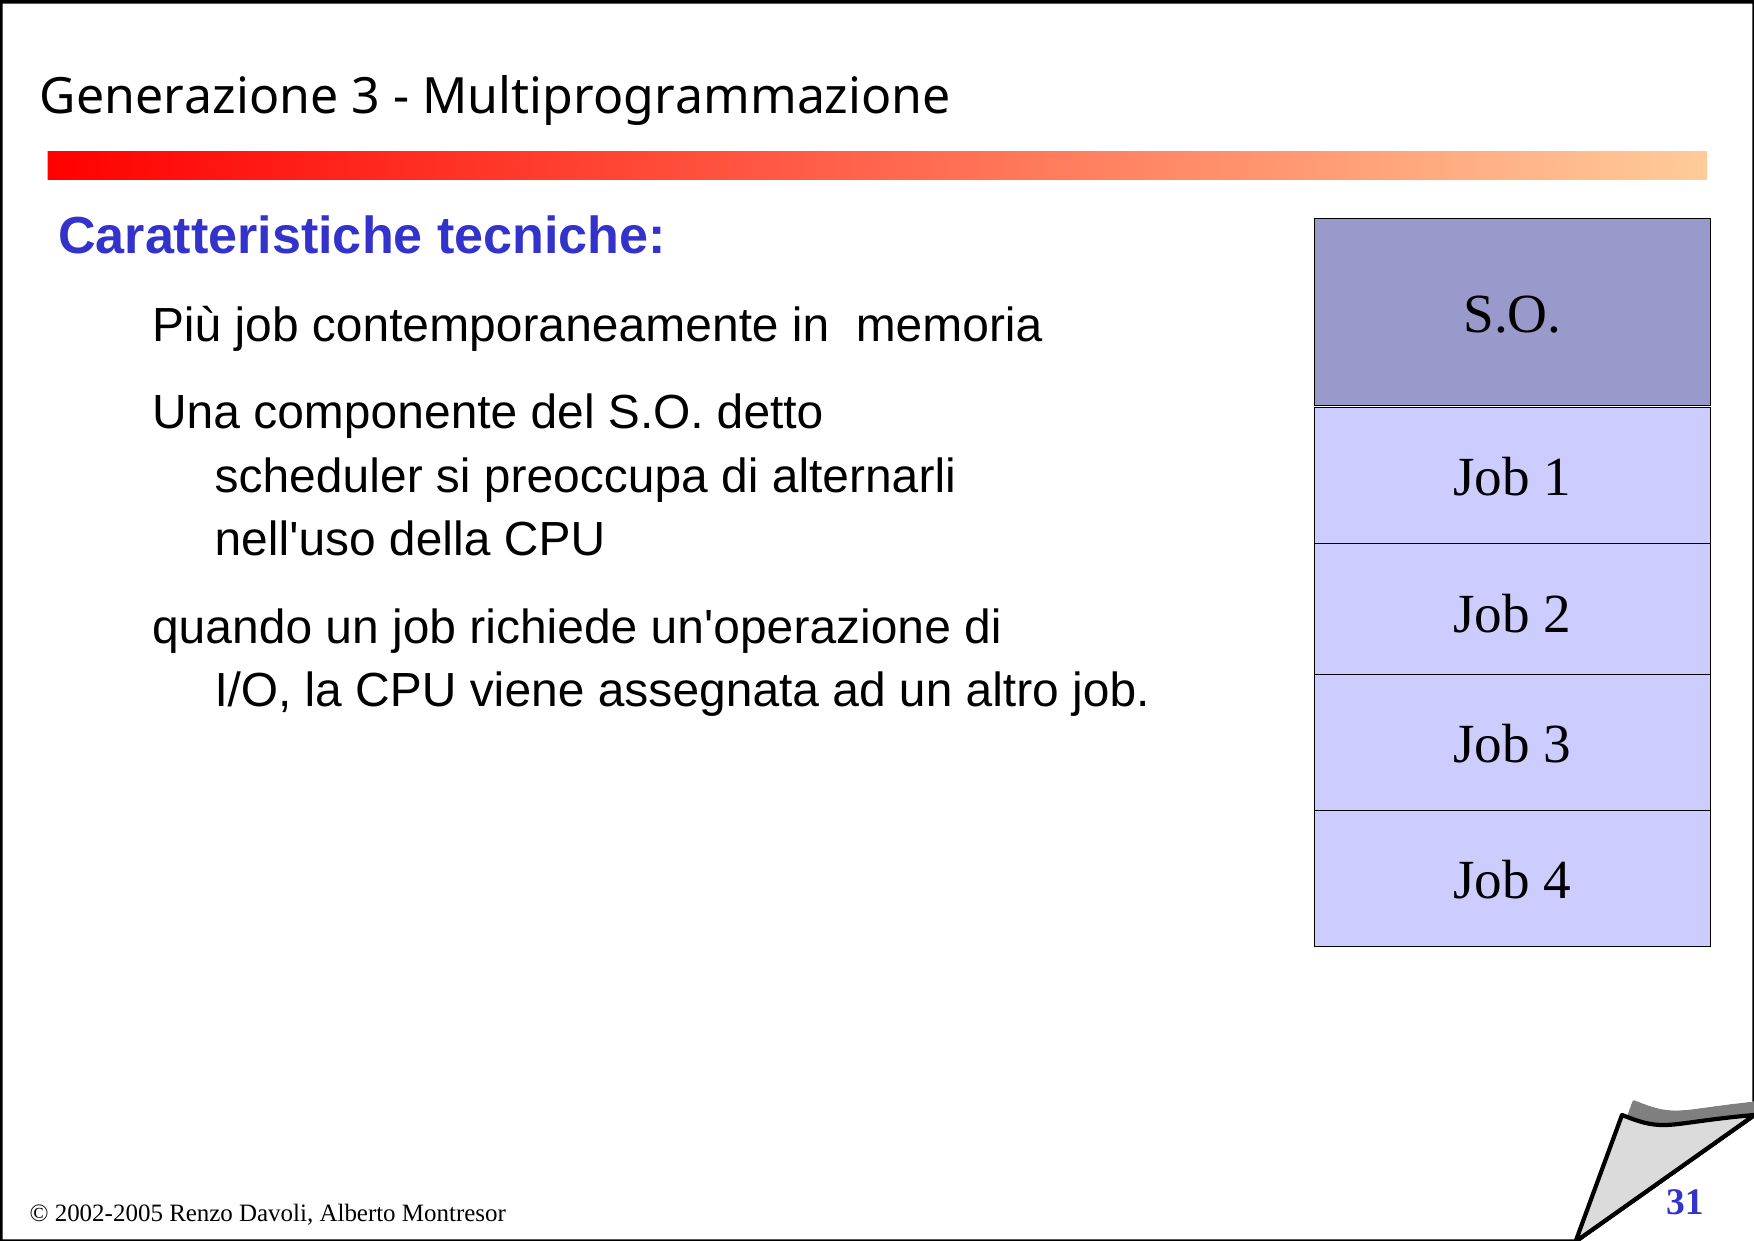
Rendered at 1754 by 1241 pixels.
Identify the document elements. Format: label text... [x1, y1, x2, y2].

text_box S.O. [1314, 218, 1711, 406]
list Caratteristiche tecniche: Più job contemporaneamente in memoria Una componente del S.O. detto scheduler si preoccupa di alternarli nell'uso della CPU quando un job richiede un'operazione di I/O, la CPU viene assegnata ad un altro job. [58, 206, 1696, 853]
text_box Job 1 [1314, 407, 1711, 543]
text_box Job 2 [1314, 543, 1711, 674]
title Generazione 3 - Multiprogrammazione [40, 49, 1713, 144]
text_box Job 4 [1314, 810, 1711, 947]
text_box Job 3 [1314, 674, 1711, 810]
